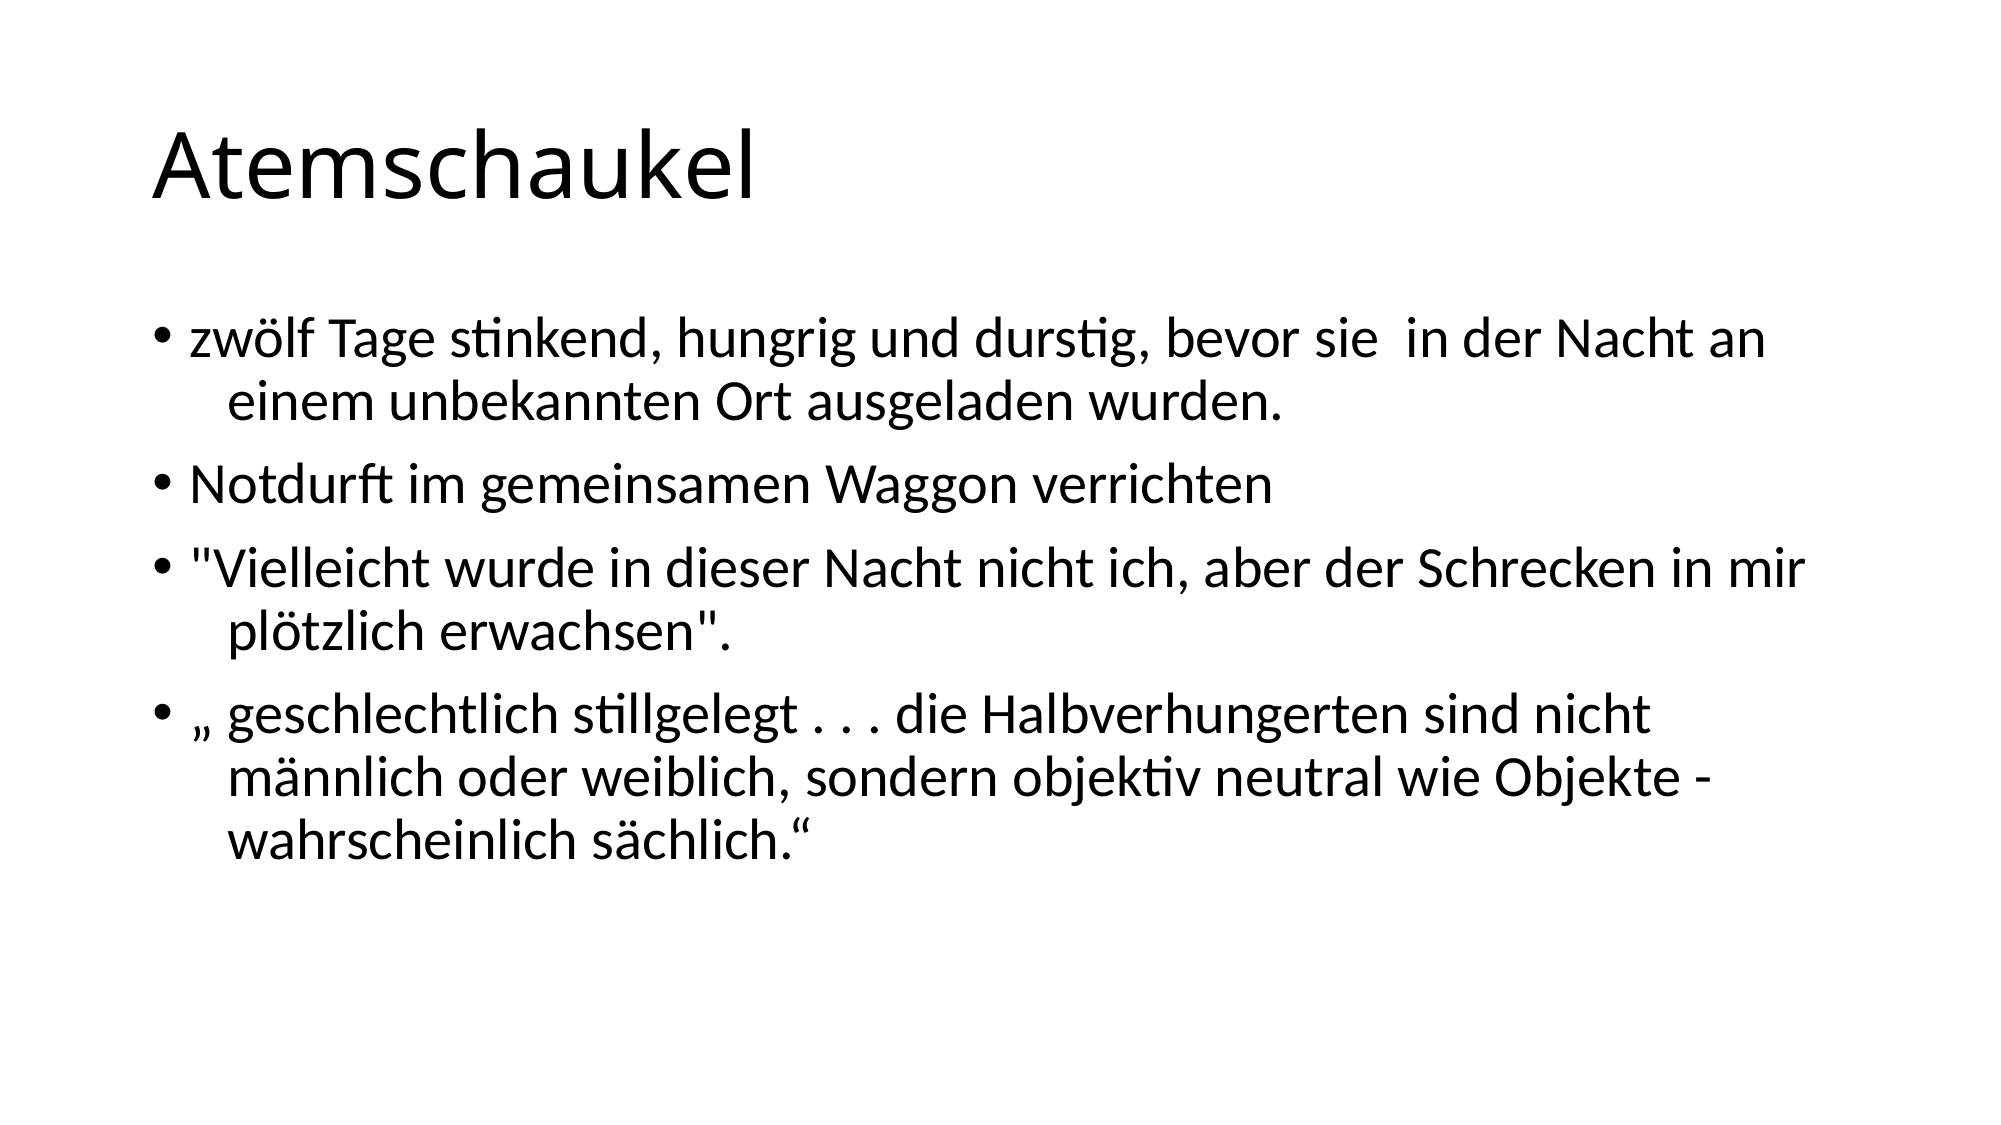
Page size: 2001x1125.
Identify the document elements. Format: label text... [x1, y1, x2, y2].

title Atemschaukel [137, 59, 1863, 278]
list zwölf Tage stinkend, hungrig und durstig, bevor sie in der Nacht an einem unbekannten Ort ausgeladen wurden. Notdurft im gemeinsamen Waggon verrichten "Vielleicht wurde in dieser Nacht nicht ich, aber der Schrecken in mir plötzlich erwachsen". „ geschlechtlich stillgelegt . . . die Halbverhungerten sind nicht männlich oder weiblich, sondern objektiv neutral wie Objekte - wahrscheinlich sächlich.“ [137, 299, 1863, 1014]
